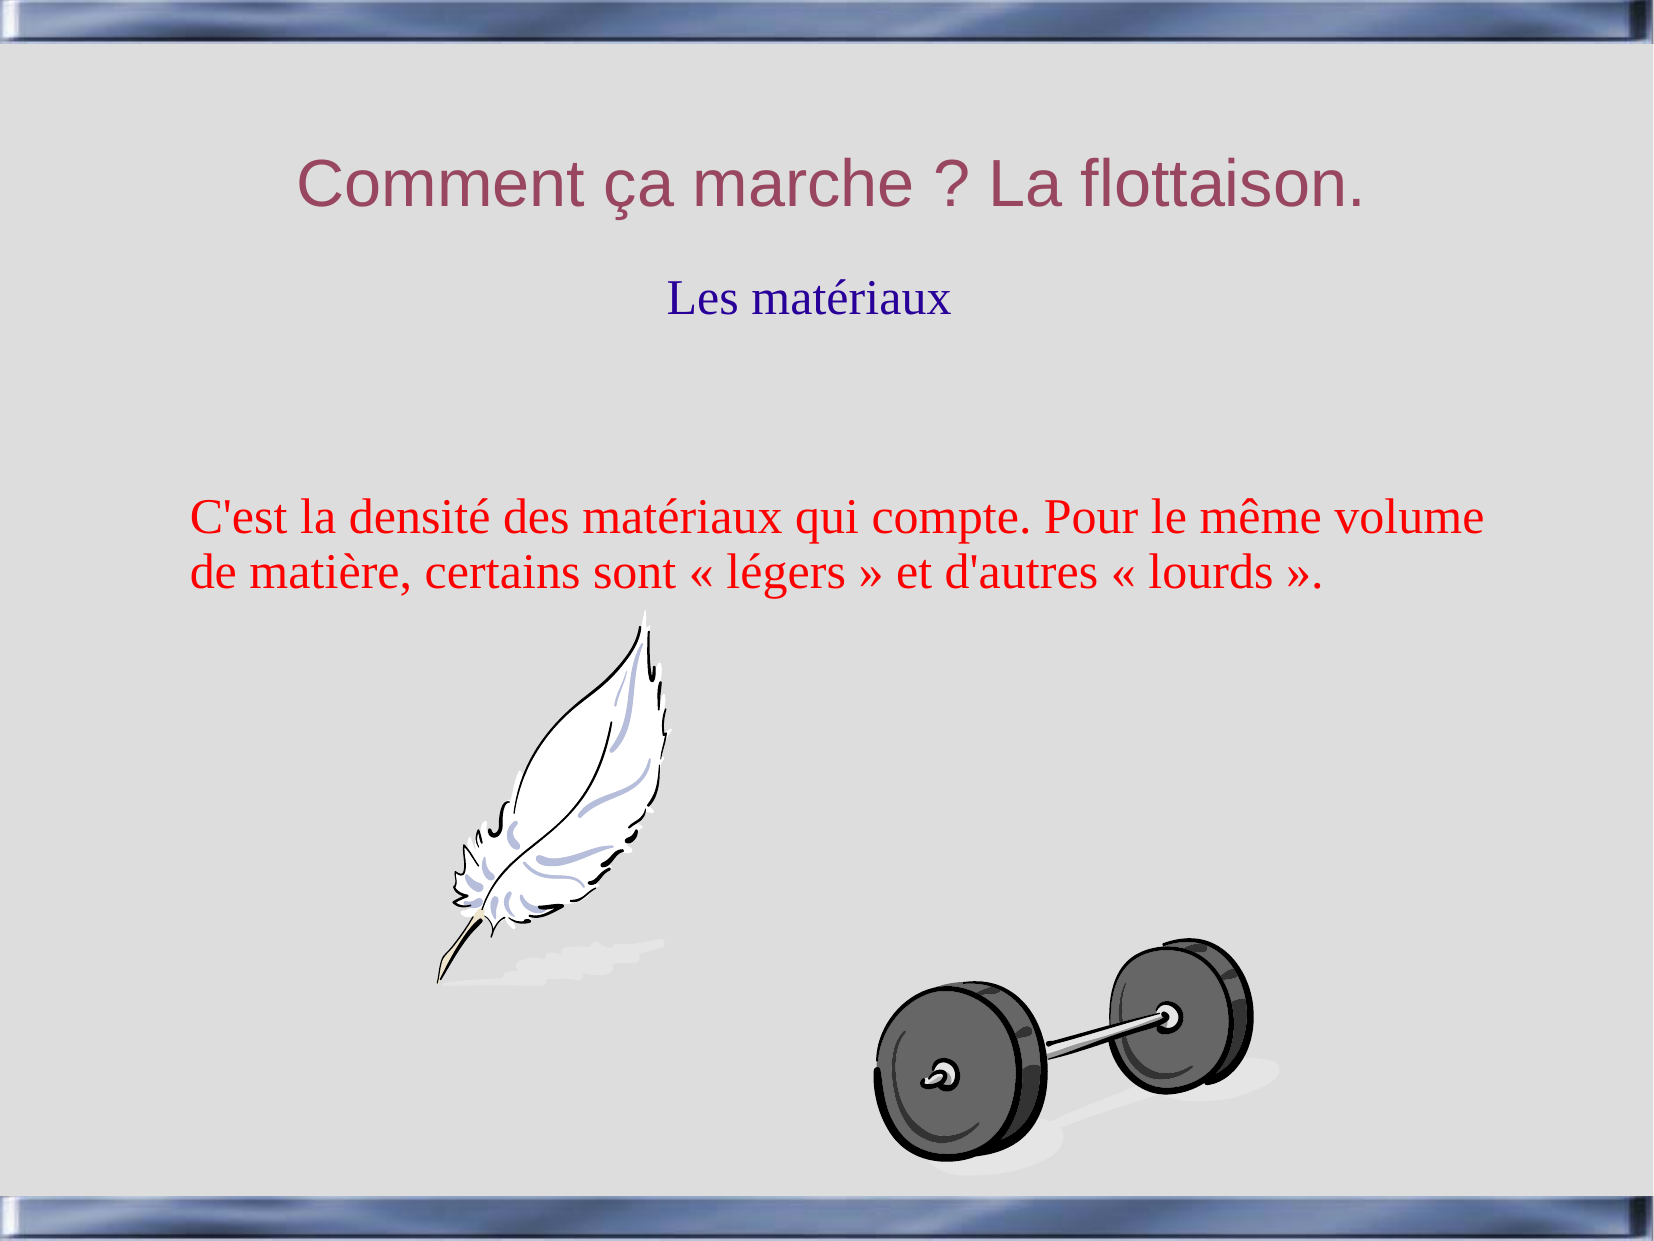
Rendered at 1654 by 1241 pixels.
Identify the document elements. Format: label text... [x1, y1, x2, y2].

text_box Les matériaux [308, 270, 1311, 327]
picture [858, 922, 1295, 1191]
picture [0, 1196, 1654, 1241]
text_box C'est la densité des matériaux qui compte. Pour le même volume de matière, certains sont « légers » et d'autres « lourds ». [189, 488, 1532, 602]
picture [424, 598, 683, 998]
picture [0, 0, 1654, 44]
title Comment ça marche ? La flottaison. [125, 79, 1538, 287]
